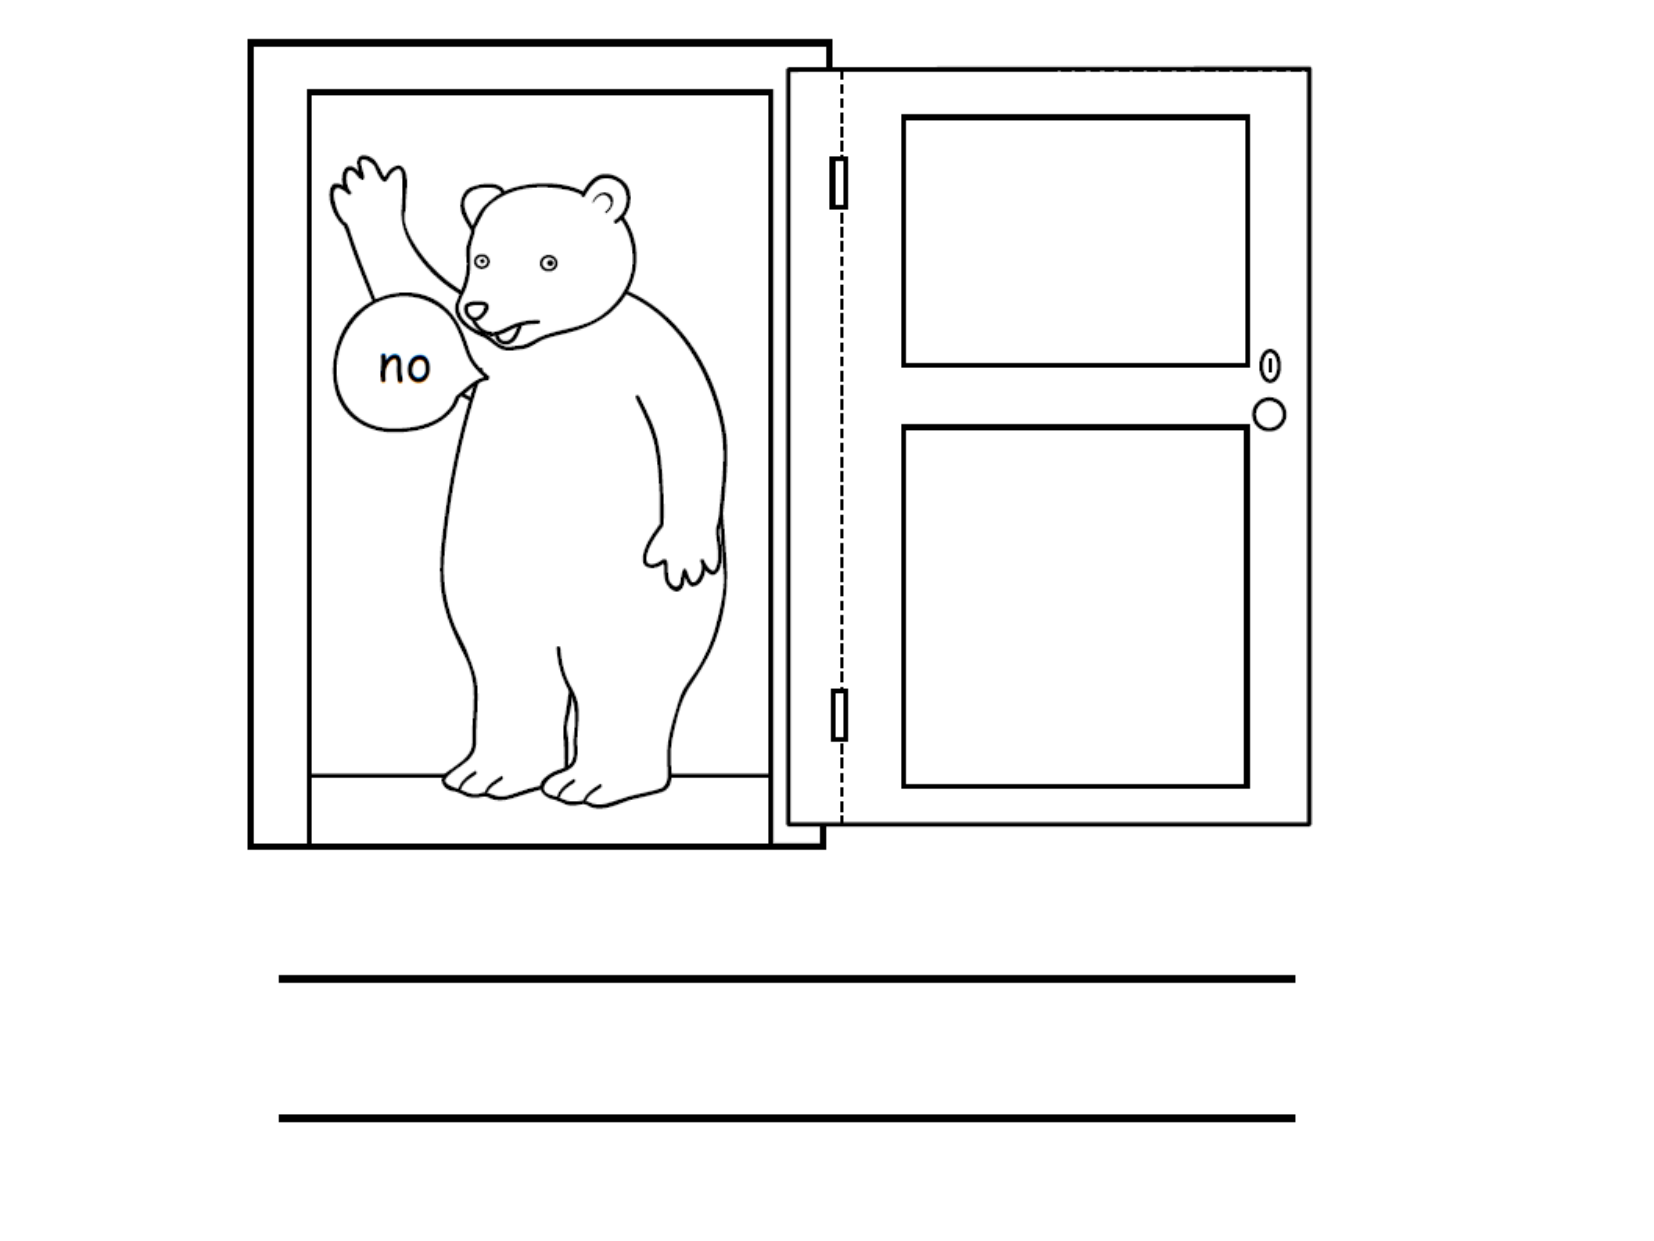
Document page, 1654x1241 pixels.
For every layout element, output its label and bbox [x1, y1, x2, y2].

picture [240, 33, 1413, 1207]
